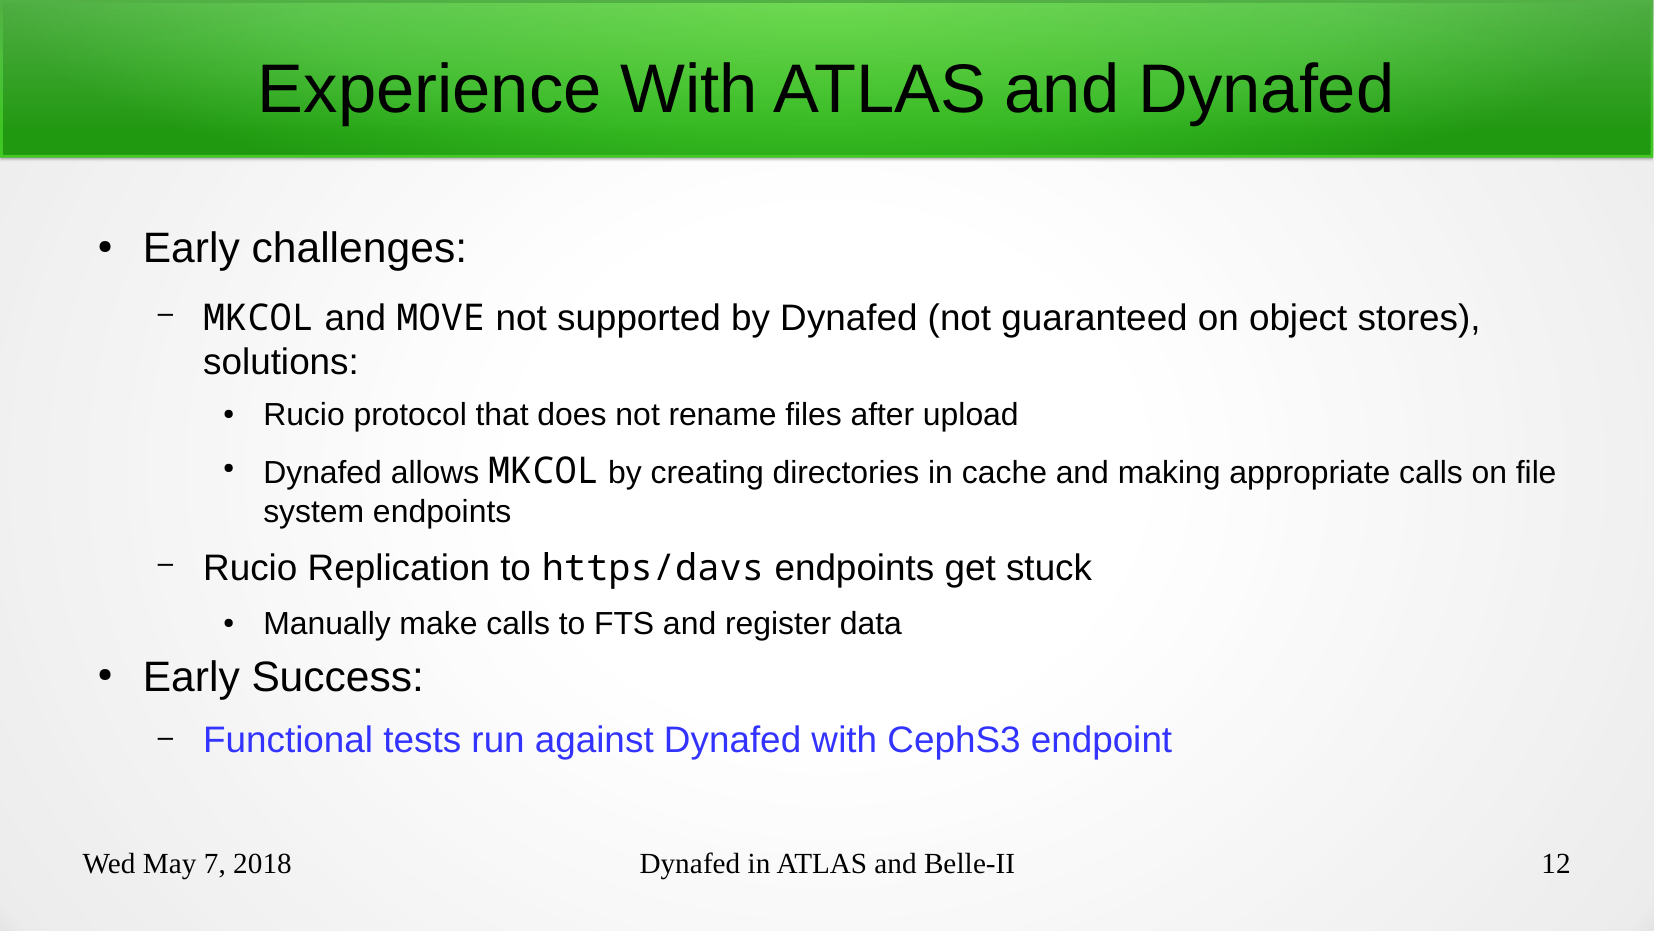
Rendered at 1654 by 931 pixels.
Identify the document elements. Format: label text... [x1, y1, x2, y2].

list Early challenges: MKCOL and MOVE not supported by Dynafed (not guaranteed on object stores), solutions: Rucio protocol that does not rename files after upload Dynafed allows MKCOL by creating directories in cache and making appropriate calls on file system endpoints Rucio Replication to https/davs endpoints get stuck Manually make calls to FTS and register data Early Success: Functional tests run against Dynafed with CephS3 endpoint [82, 224, 1571, 764]
title Experience With ATLAS and Dynafed [82, 35, 1571, 142]
